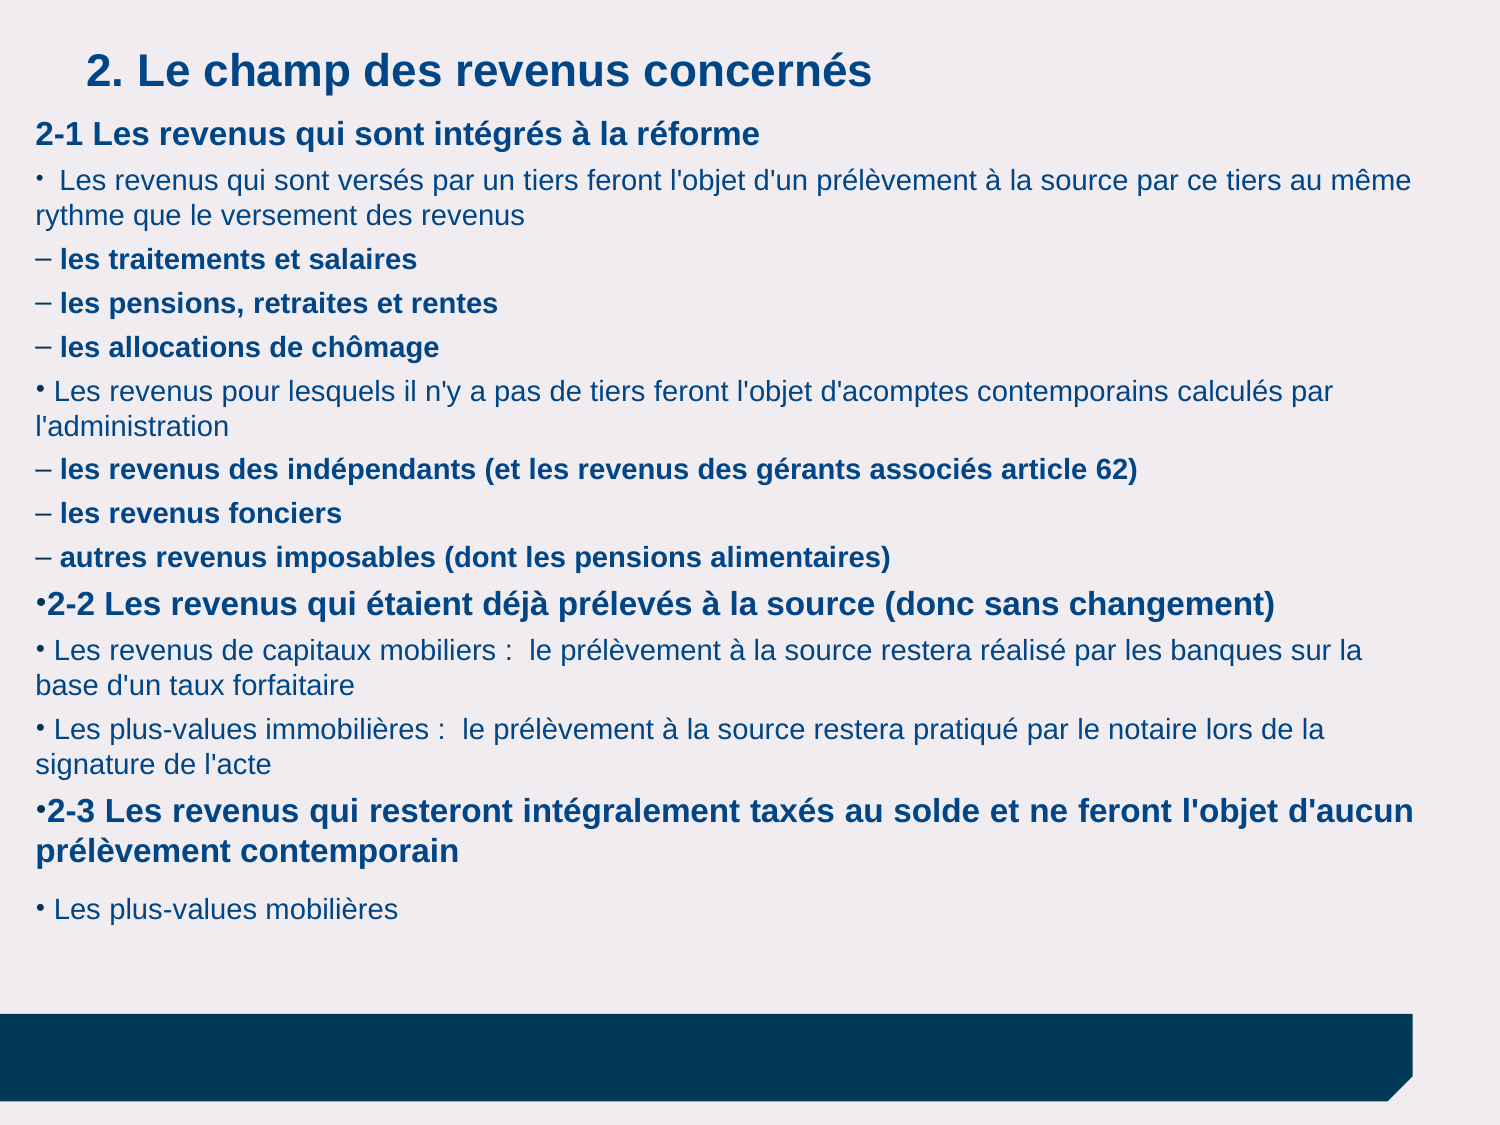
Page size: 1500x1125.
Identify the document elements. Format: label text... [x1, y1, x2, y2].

text_box [0, 1013, 1413, 1102]
title 2. Le champ des revenus concernés [86, 15, 1403, 112]
list 2-1 Les revenus qui sont intégrés à la réforme Les revenus qui sont versés par un tiers feront l'objet d'un prélèvement à la source par ce tiers au même rythme que le versement des revenus les traitements et salaires les pensions, retraites et rentes les allocations de chômage Les revenus pour lesquels il n'y a pas de tiers feront l'objet d'acomptes contemporains calculés par l'administration les revenus des indépendants (et les revenus des gérants associés article 62) les revenus fonciers autres revenus imposables (dont les pensions alimentaires) 2-2 Les revenus qui étaient déjà prélevés à la source (donc sans changement) Les revenus de capitaux mobiliers : le prélèvement à la source restera réalisé par les banques sur la base d'un taux forfaitaire Les plus-values immobilières : le prélèvement à la source restera pratiqué par le notaire lors de la signature de l'acte 2-3 Les revenus qui resteront intégralement taxés au solde et ne feront l'objet d'aucun prélèvement contemporain Les plus-values mobilières [35, 112, 1430, 1022]
